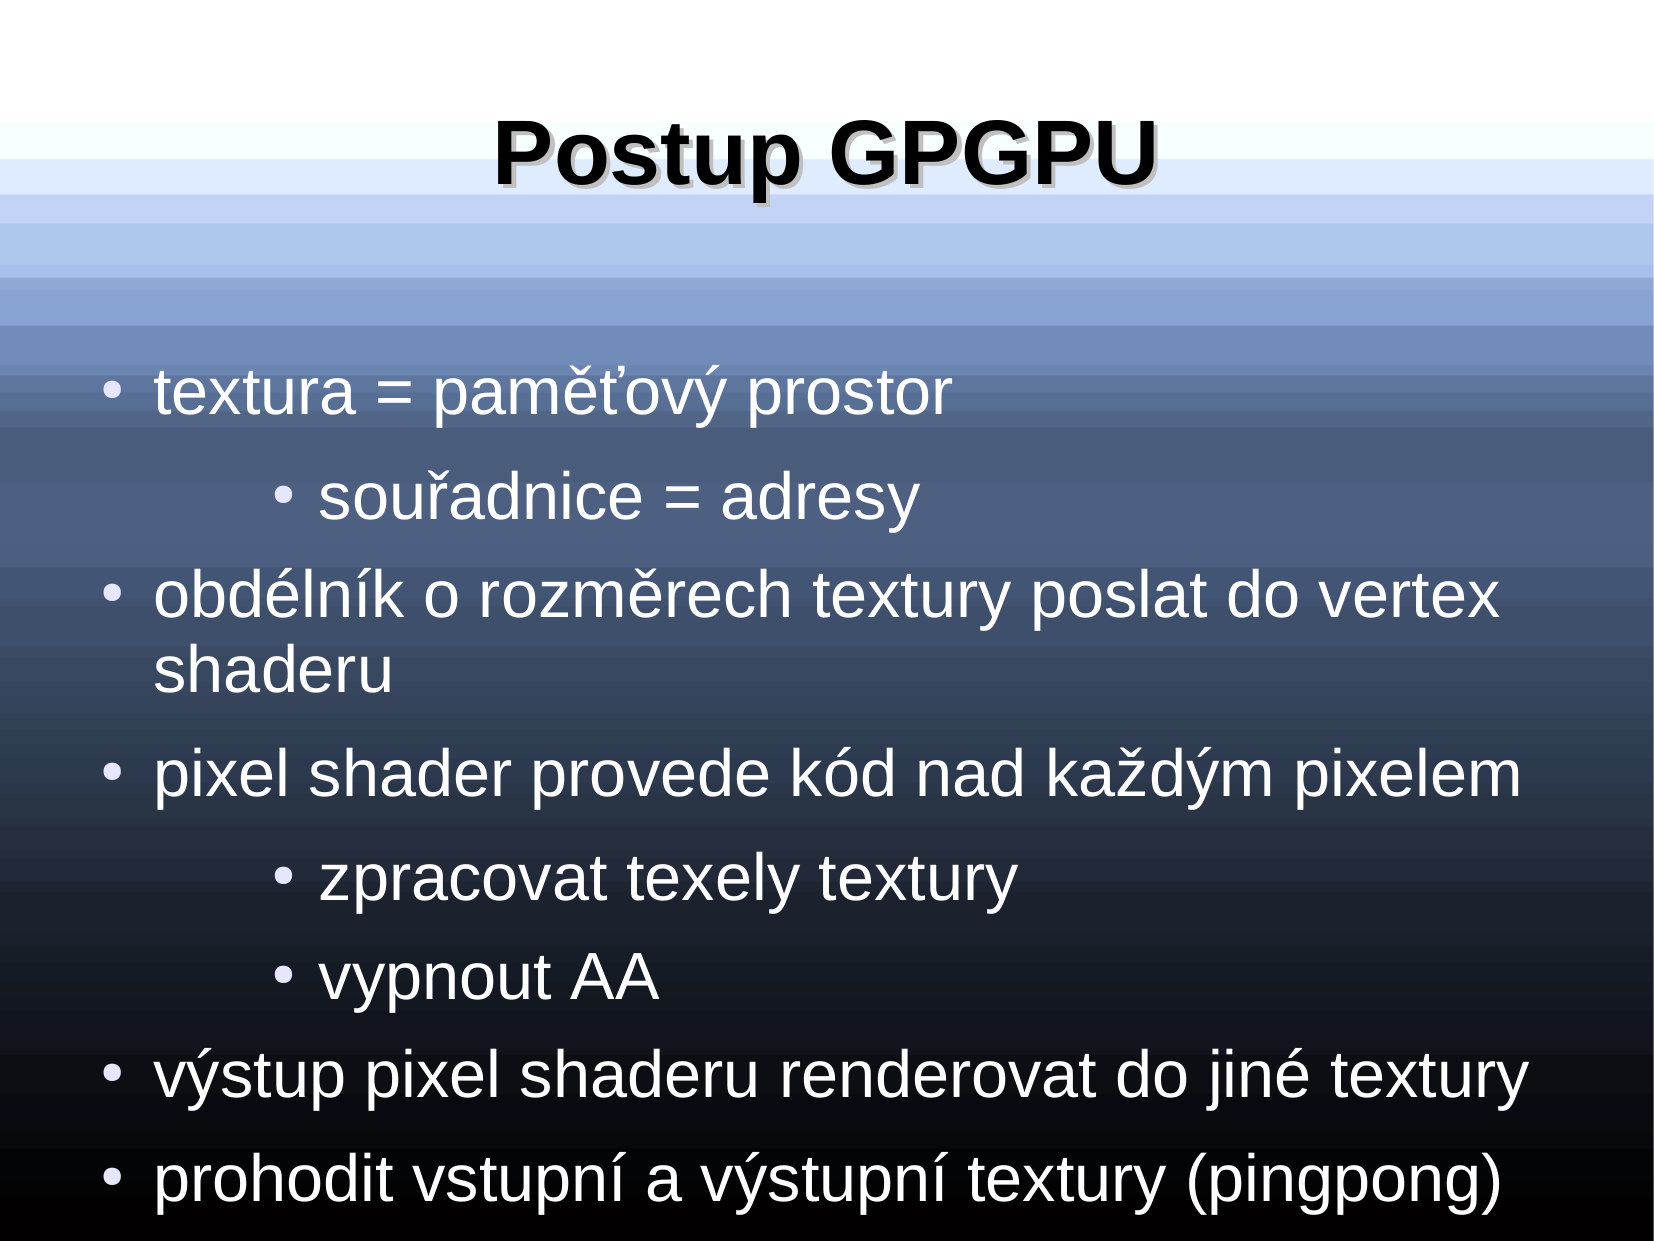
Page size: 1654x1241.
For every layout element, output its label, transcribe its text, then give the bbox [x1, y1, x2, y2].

list textura = paměťový prostor souřadnice = adresy obdélník o rozměrech textury poslat do vertex shaderu pixel shader provede kód nad každým pixelem zpracovat texely textury vypnout AA výstup pixel shaderu renderovat do jiné textury prohodit vstupní a výstupní textury (pingpong) [82, 354, 1571, 1217]
title Postup GPGPU [82, 49, 1571, 257]
picture [0, 0, 1654, 1241]
